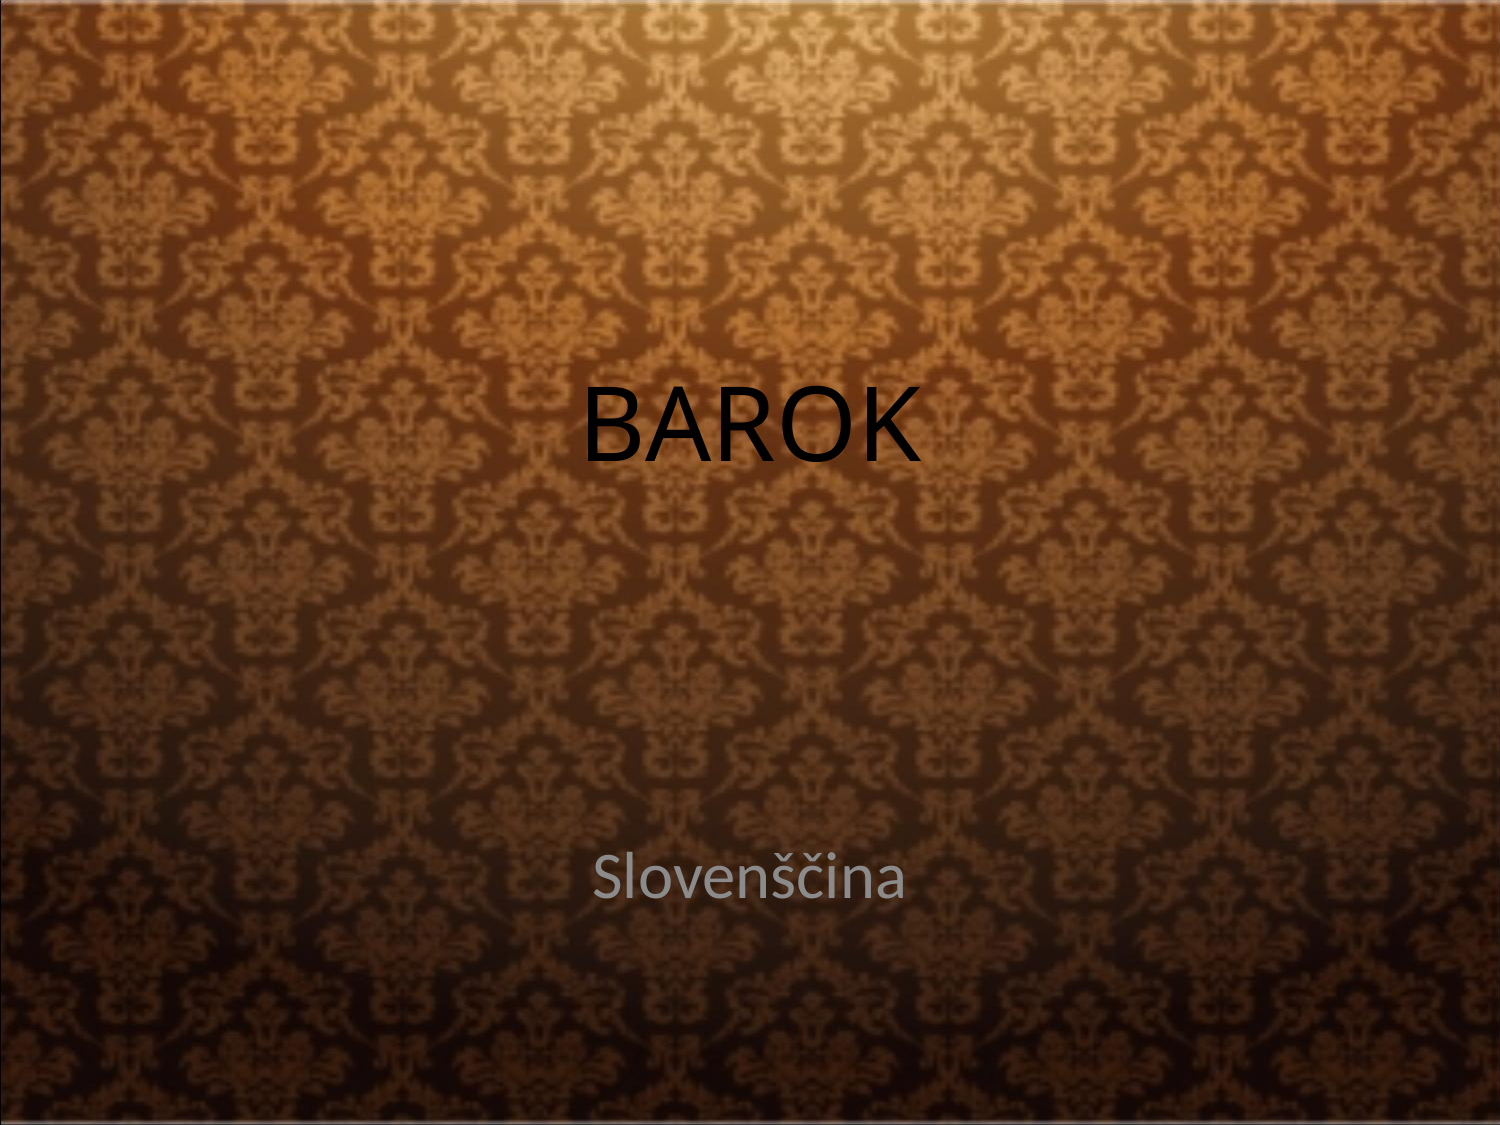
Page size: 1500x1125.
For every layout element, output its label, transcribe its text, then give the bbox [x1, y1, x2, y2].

subtitle Slovenščina [225, 637, 1275, 925]
title BAROK [112, 349, 1388, 591]
picture [0, 0, 1500, 1125]
